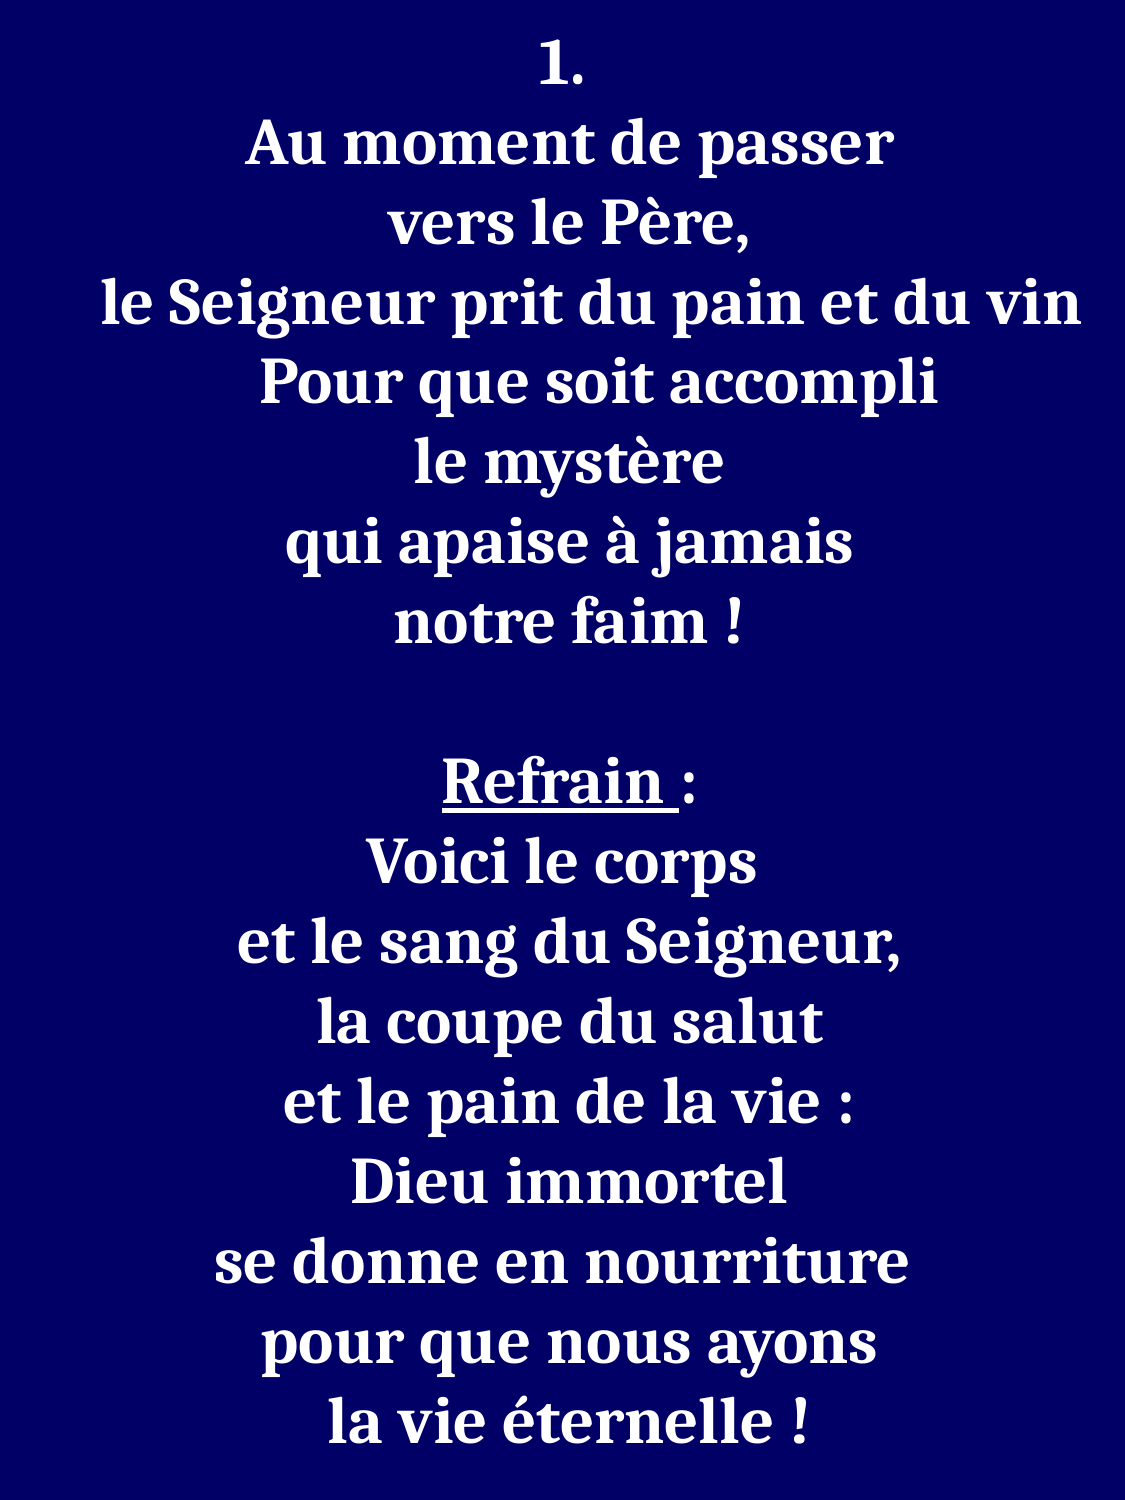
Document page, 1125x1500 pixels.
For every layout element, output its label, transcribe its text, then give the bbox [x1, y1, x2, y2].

text_box 1. Au moment de passer vers le Père, le Seigneur prit du pain et du vin Pour que soit accompli le mystère qui apaise à jamais notre faim ! Refrain : Voici le corps et le sang du Seigneur, la coupe du salut et le pain de la vie : Dieu immortel se donne en nourriture pour que nous ayons la vie éternelle ! [0, 9, 1125, 1500]
